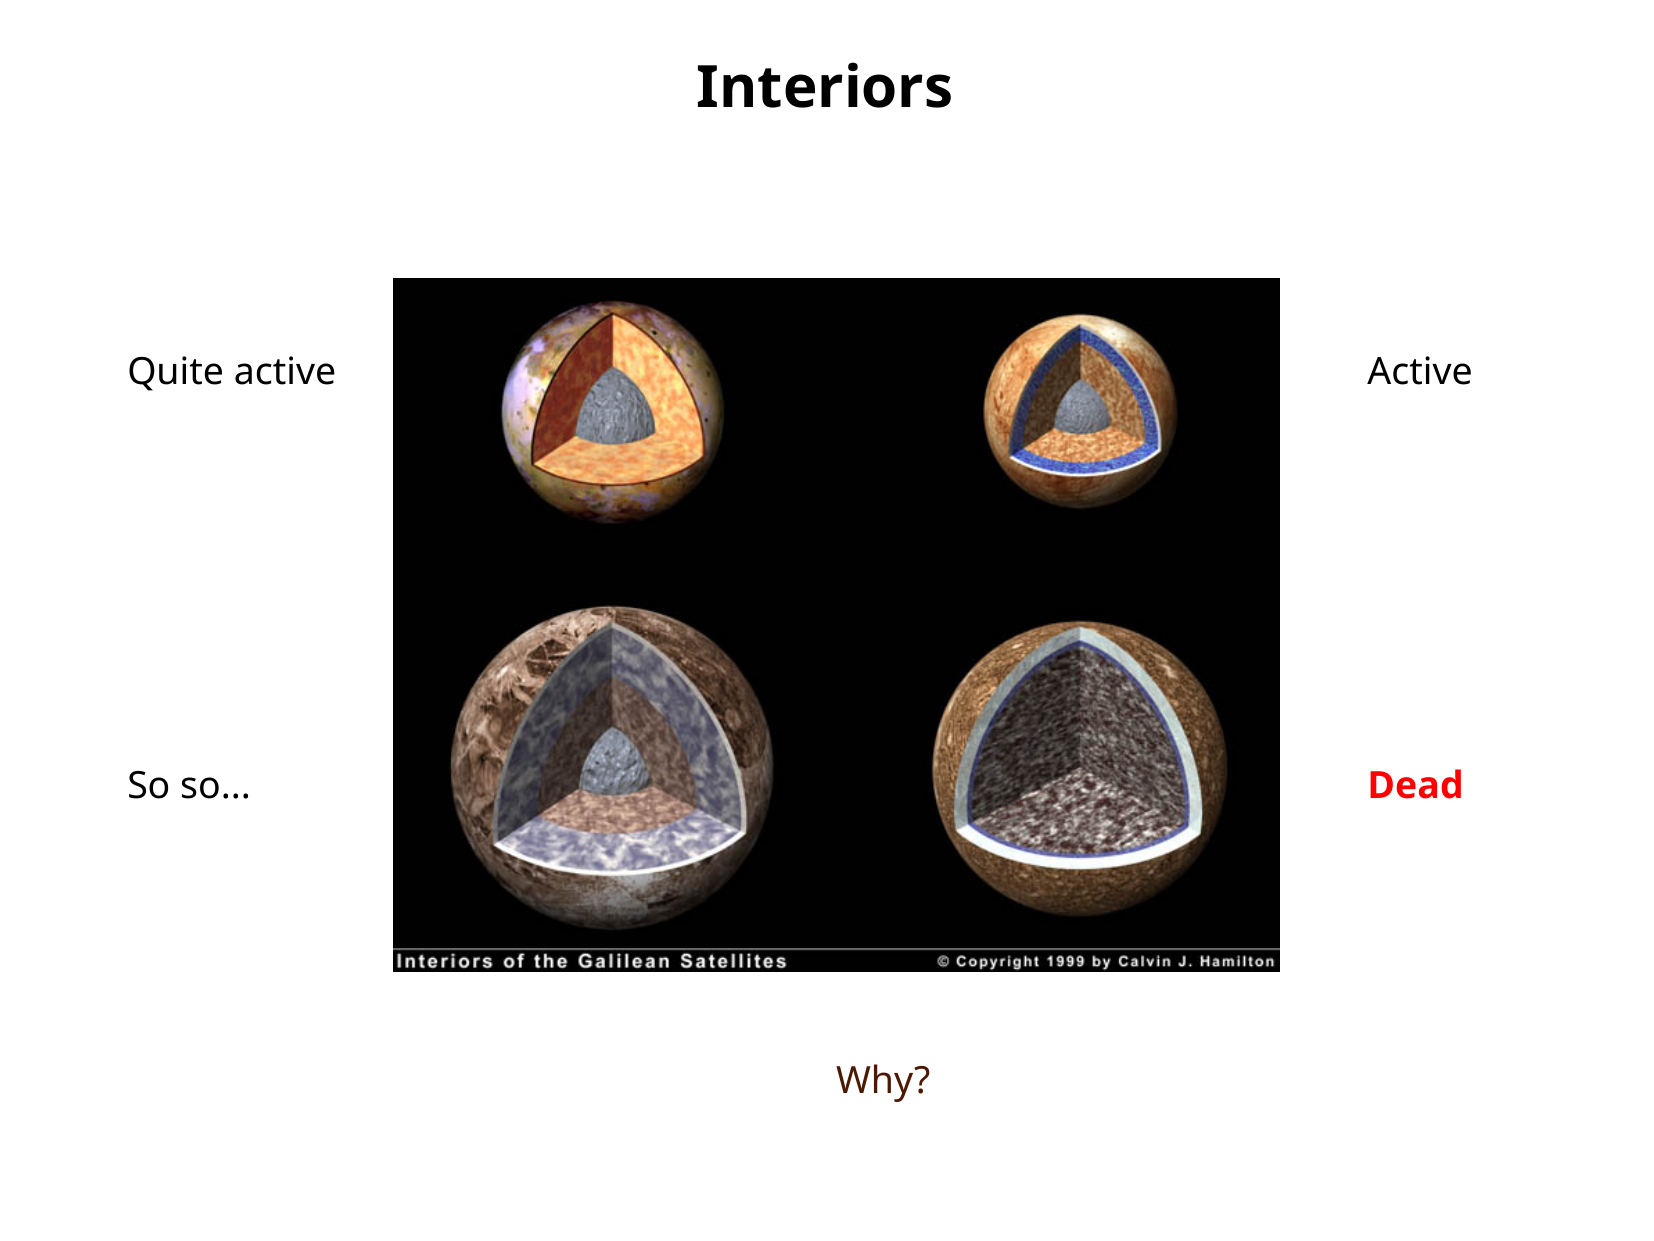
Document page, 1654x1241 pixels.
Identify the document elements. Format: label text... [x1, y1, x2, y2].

text_box Quite active [112, 337, 360, 405]
text_box Active [1352, 337, 1497, 405]
picture [393, 278, 1280, 972]
text_box Interiors [262, 37, 1388, 134]
text_box Dead [1352, 750, 1474, 818]
text_box Why? [821, 1046, 951, 1114]
text_box So so... [112, 750, 265, 818]
